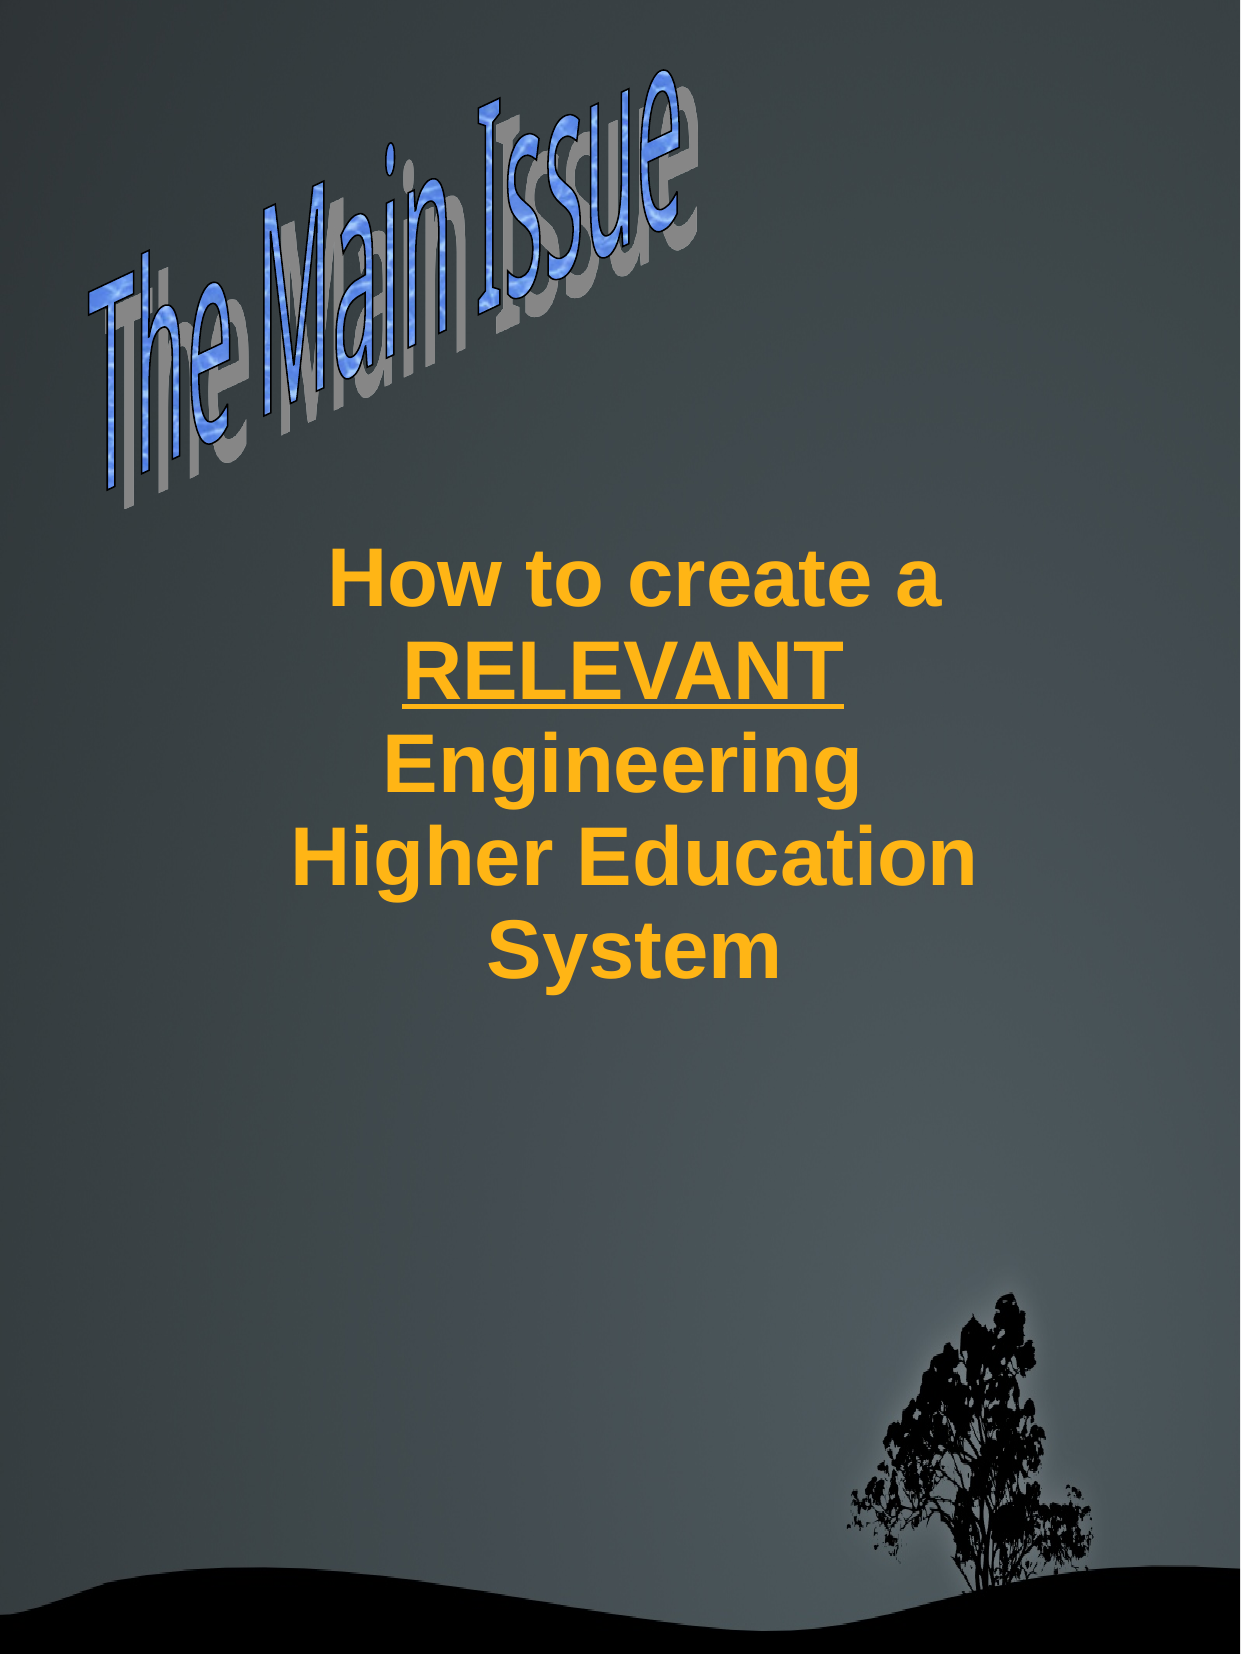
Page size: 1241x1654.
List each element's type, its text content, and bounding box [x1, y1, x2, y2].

text_box The Main Issue [263, 181, 324, 416]
text_box The Main Issue [590, 88, 629, 258]
text_box The Main Issue [191, 282, 230, 445]
text_box The Main Issue [141, 250, 180, 474]
text_box The Main Issue [507, 133, 540, 299]
text_box The Main Issue [640, 69, 680, 232]
text_box The Main Issue [88, 270, 134, 491]
text_box The Main Issue [336, 213, 373, 379]
text_box The Main Issue [408, 178, 447, 348]
text_box The Main Issue [478, 97, 500, 315]
text_box The Main Issue [386, 199, 394, 359]
text_box The Main Issue [385, 142, 395, 176]
text_box How to create a RELEVANT Engineering Higher Education System [118, 524, 1152, 1004]
text_box The Main Issue [547, 114, 581, 280]
picture [0, 0, 1241, 1654]
